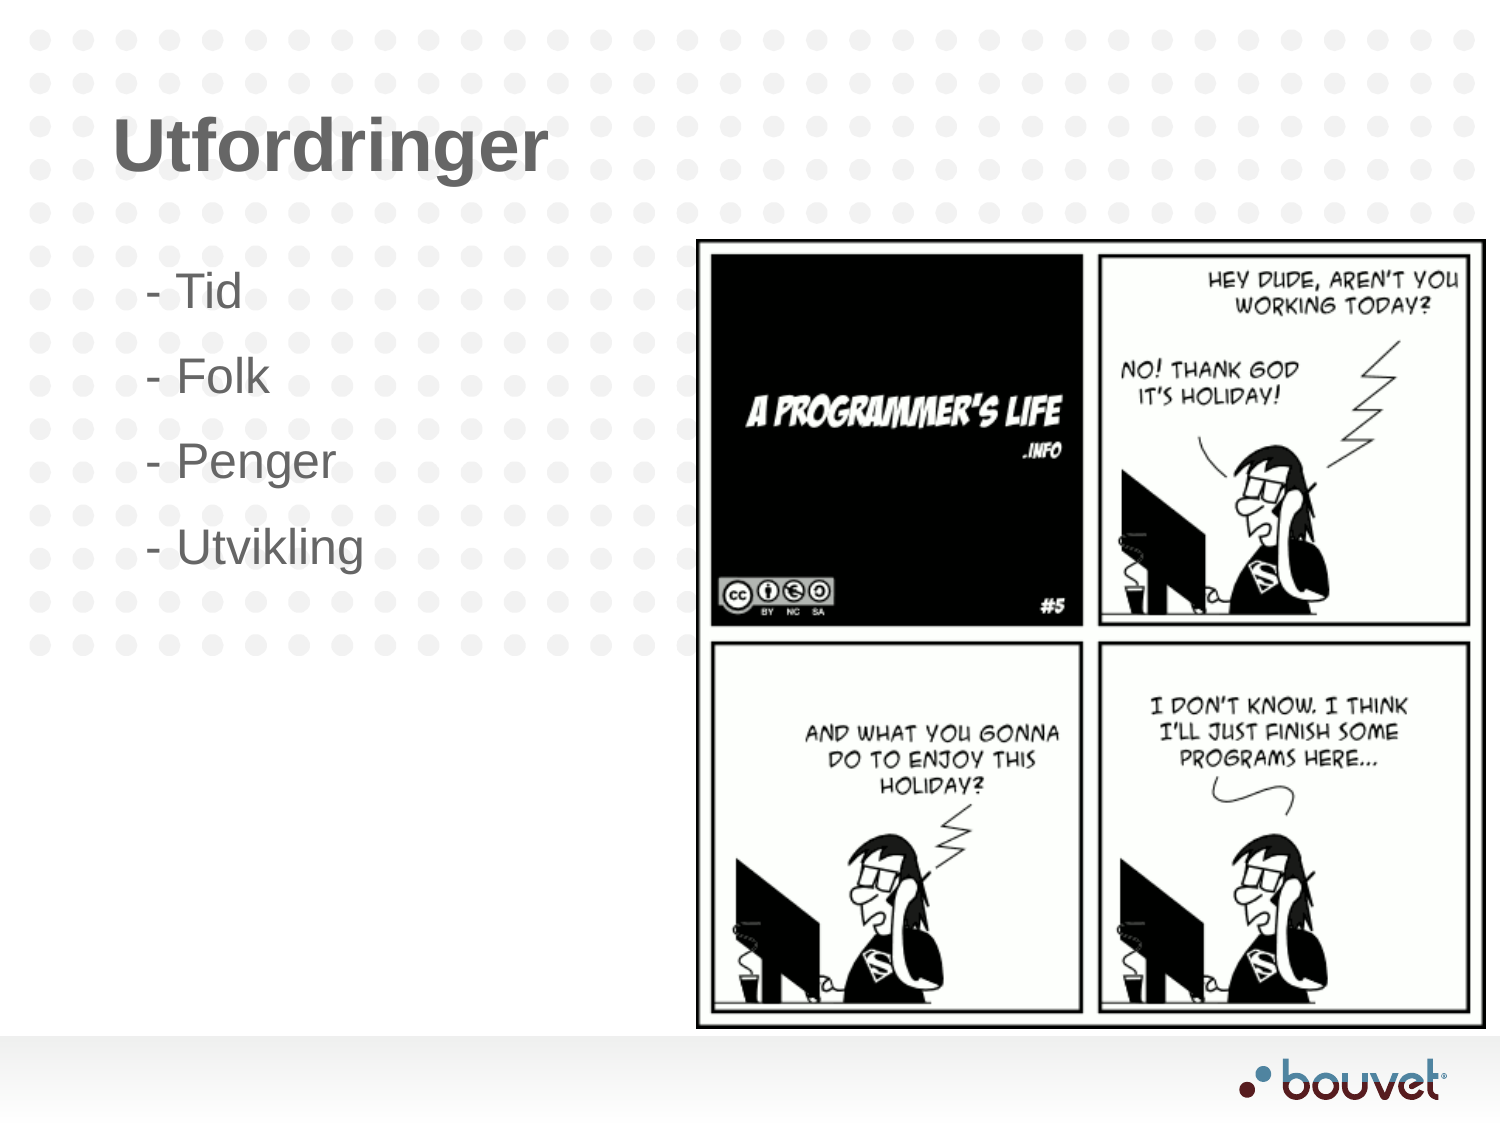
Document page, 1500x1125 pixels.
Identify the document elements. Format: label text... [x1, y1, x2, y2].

picture [696, 239, 1486, 1029]
list - Tid - Folk - Penger - Utvikling [75, 263, 696, 1006]
title Utfordringer [75, 27, 1398, 263]
